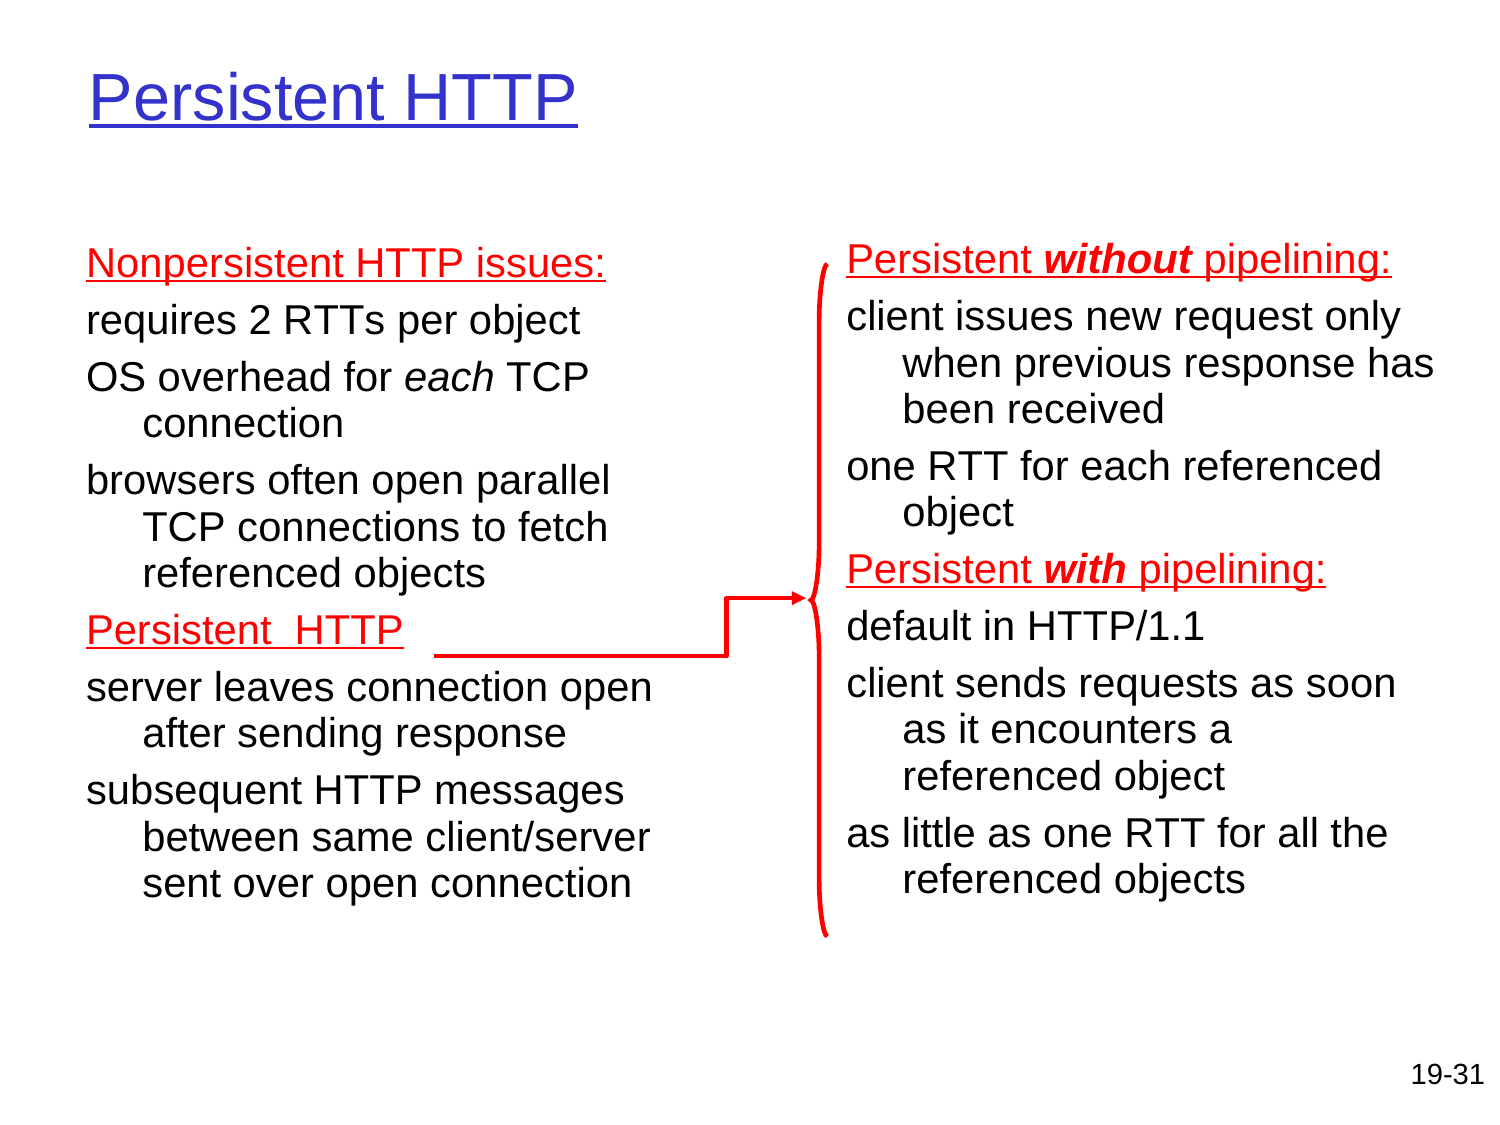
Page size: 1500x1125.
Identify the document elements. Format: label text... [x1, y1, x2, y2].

list Persistent without pipelining: client issues new request only when previous response has been received one RTT for each referenced object Persistent with pipelining: default in HTTP/1.1 client sends requests as soon as it encounters a referenced object as little as one RTT for all the referenced objects [831, 228, 1457, 991]
title Persistent HTTP [74, 28, 1350, 166]
list Nonpersistent HTTP issues: requires 2 RTTs per object OS overhead for each TCP connection browsers often open parallel TCP connections to fetch referenced objects Persistent HTTP server leaves connection open after sending response subsequent HTTP messages between same client/server sent over open connection [71, 232, 717, 995]
